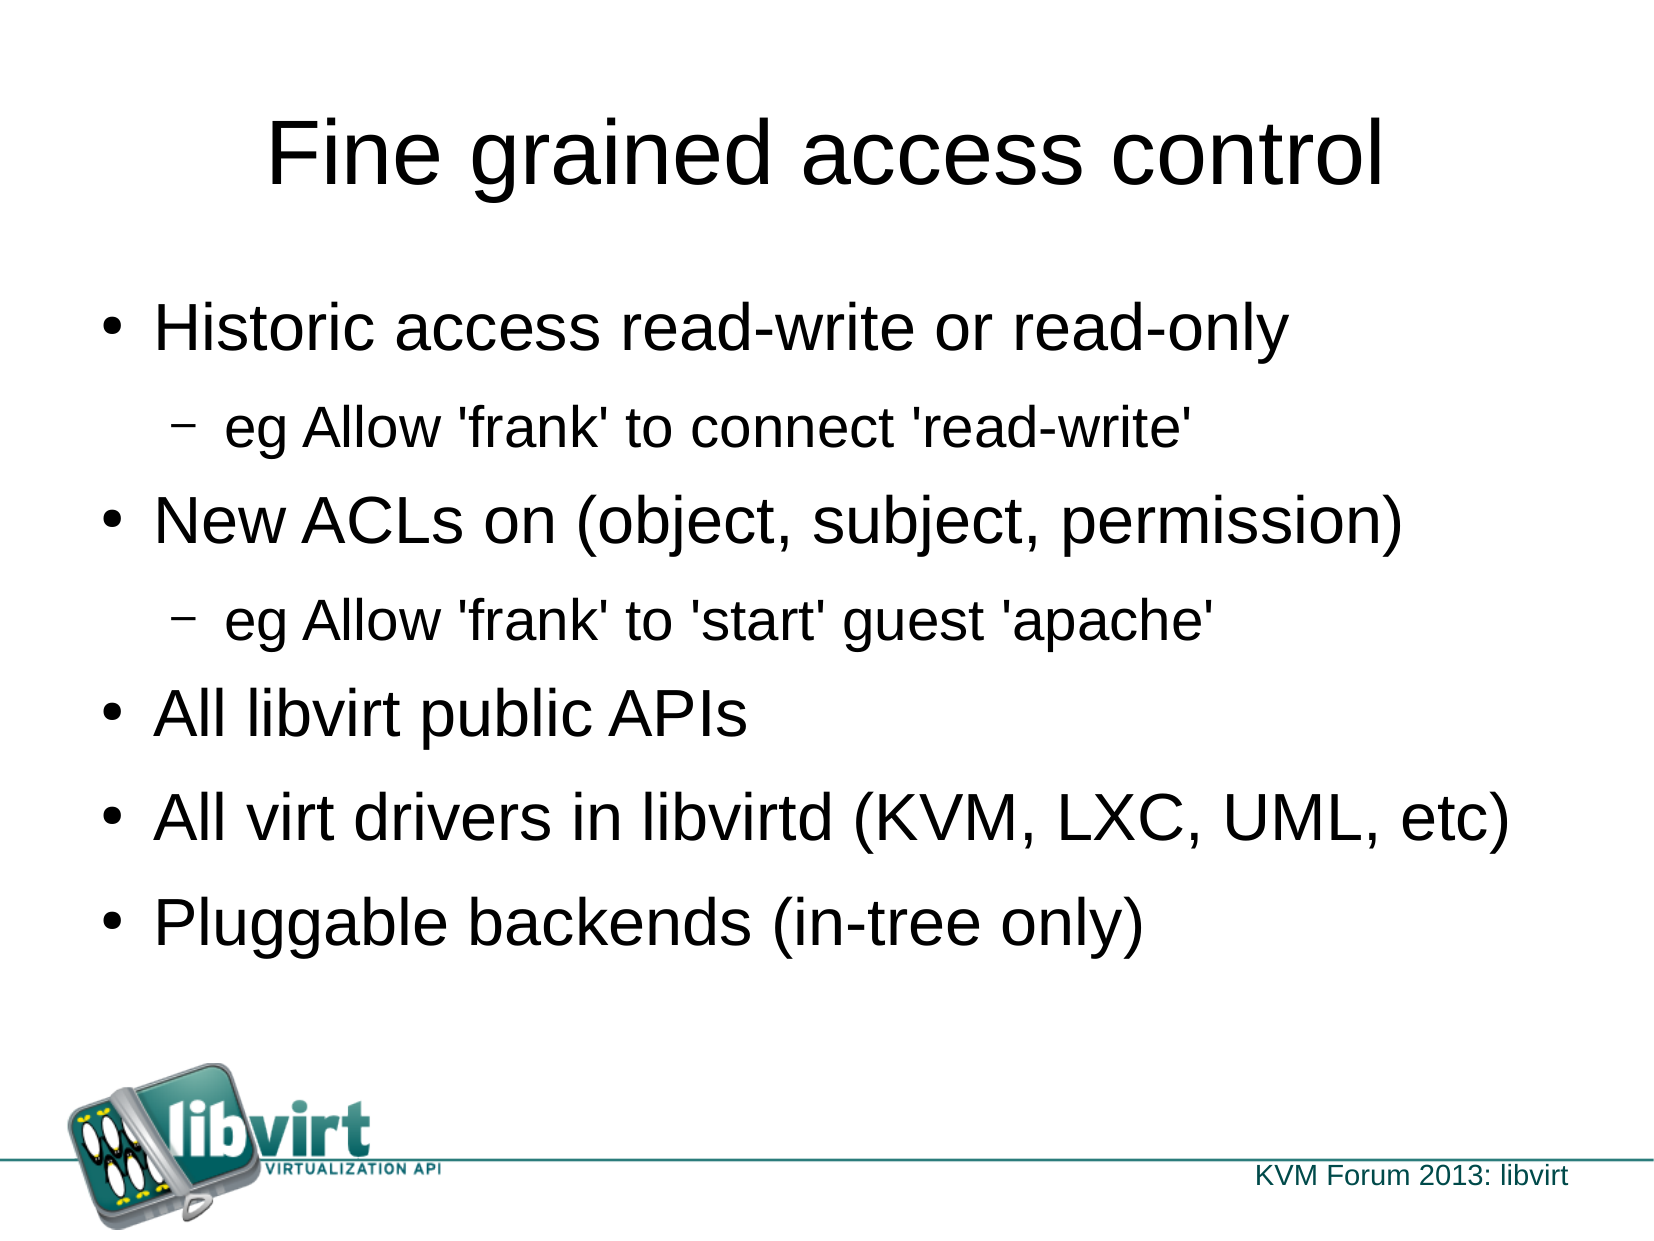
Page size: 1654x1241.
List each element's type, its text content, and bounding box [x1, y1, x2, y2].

list Historic access read-write or read-only eg Allow 'frank' to connect 'read-write' New ACLs on (object, subject, permission) eg Allow 'frank' to 'start' guest 'apache' All libvirt public APIs All virt drivers in libvirtd (KVM, LXC, UML, etc) Pluggable backends (in-tree only) [82, 290, 1571, 1010]
picture [0, 1063, 1654, 1230]
title Fine grained access control [82, 49, 1571, 257]
